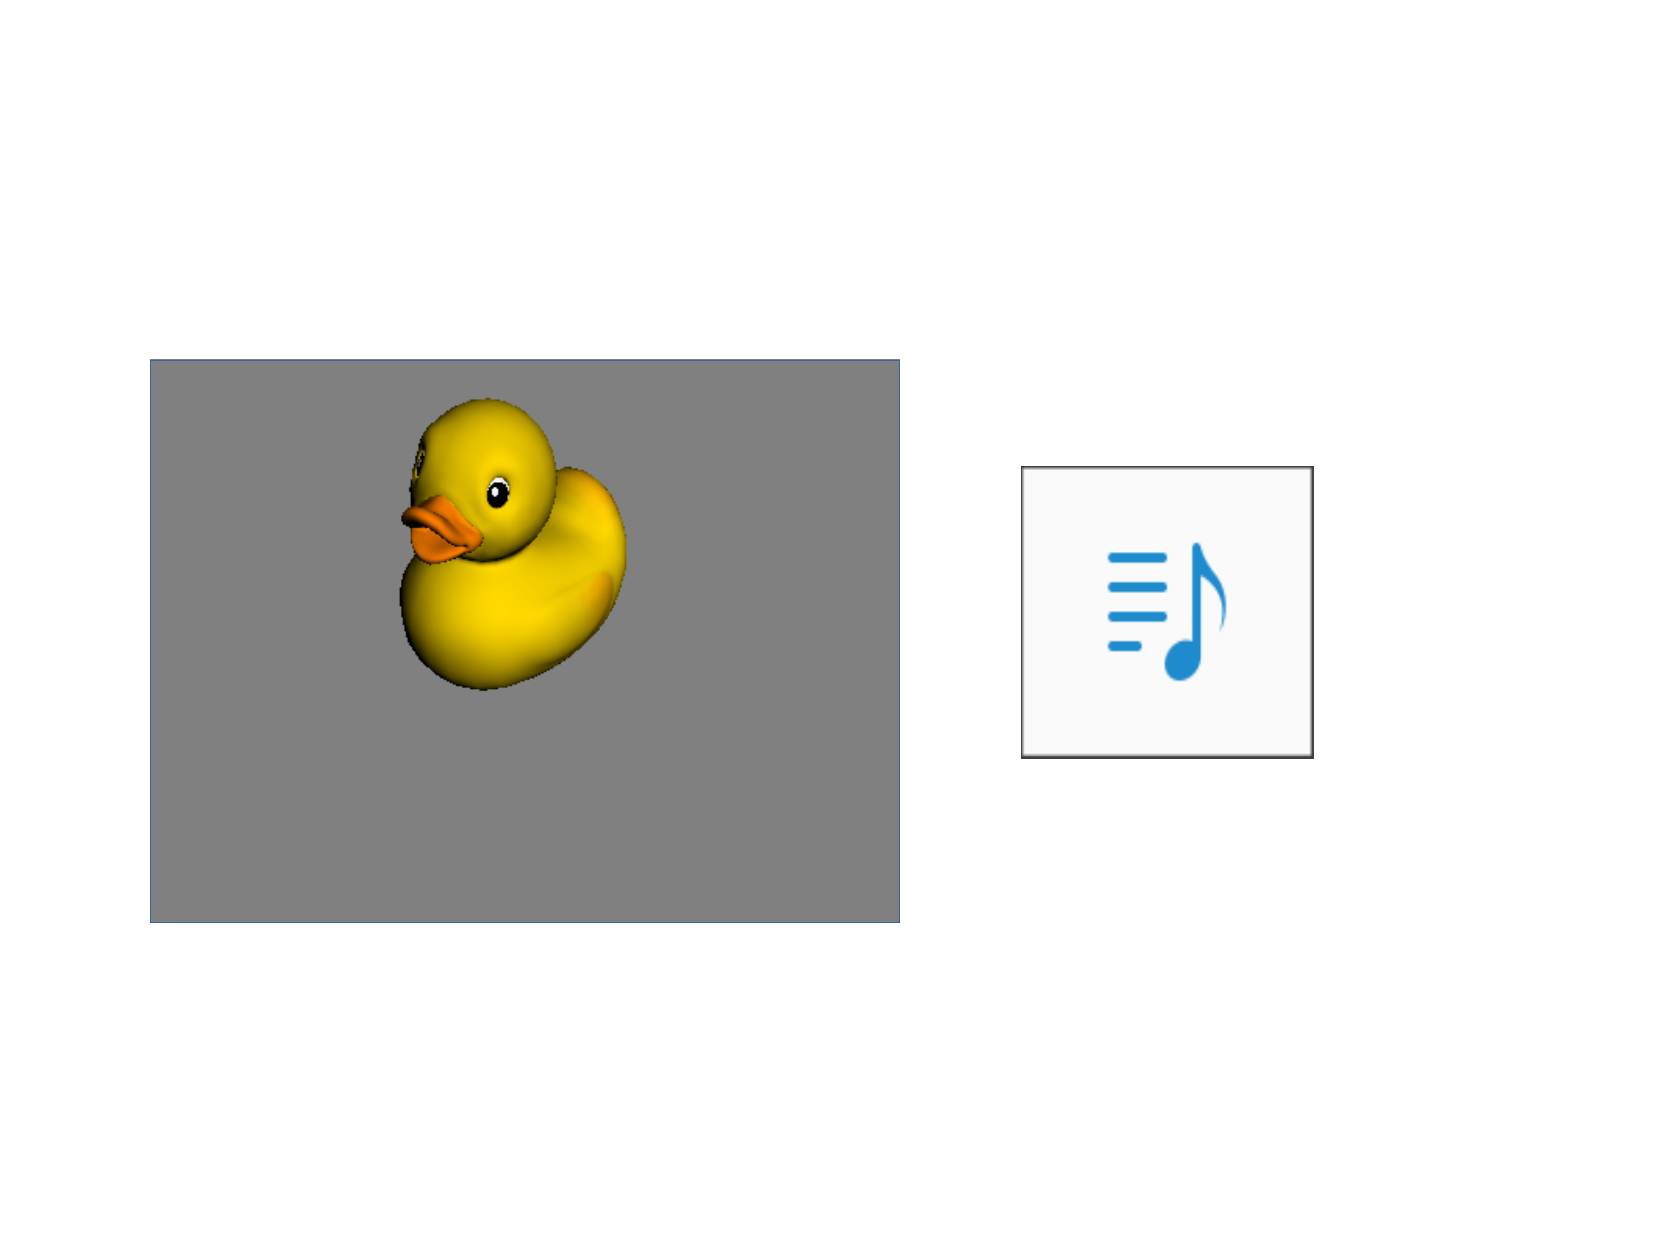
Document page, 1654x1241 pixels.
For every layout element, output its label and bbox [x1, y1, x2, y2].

picture [150, 360, 900, 923]
text_box [1020, 465, 1316, 761]
